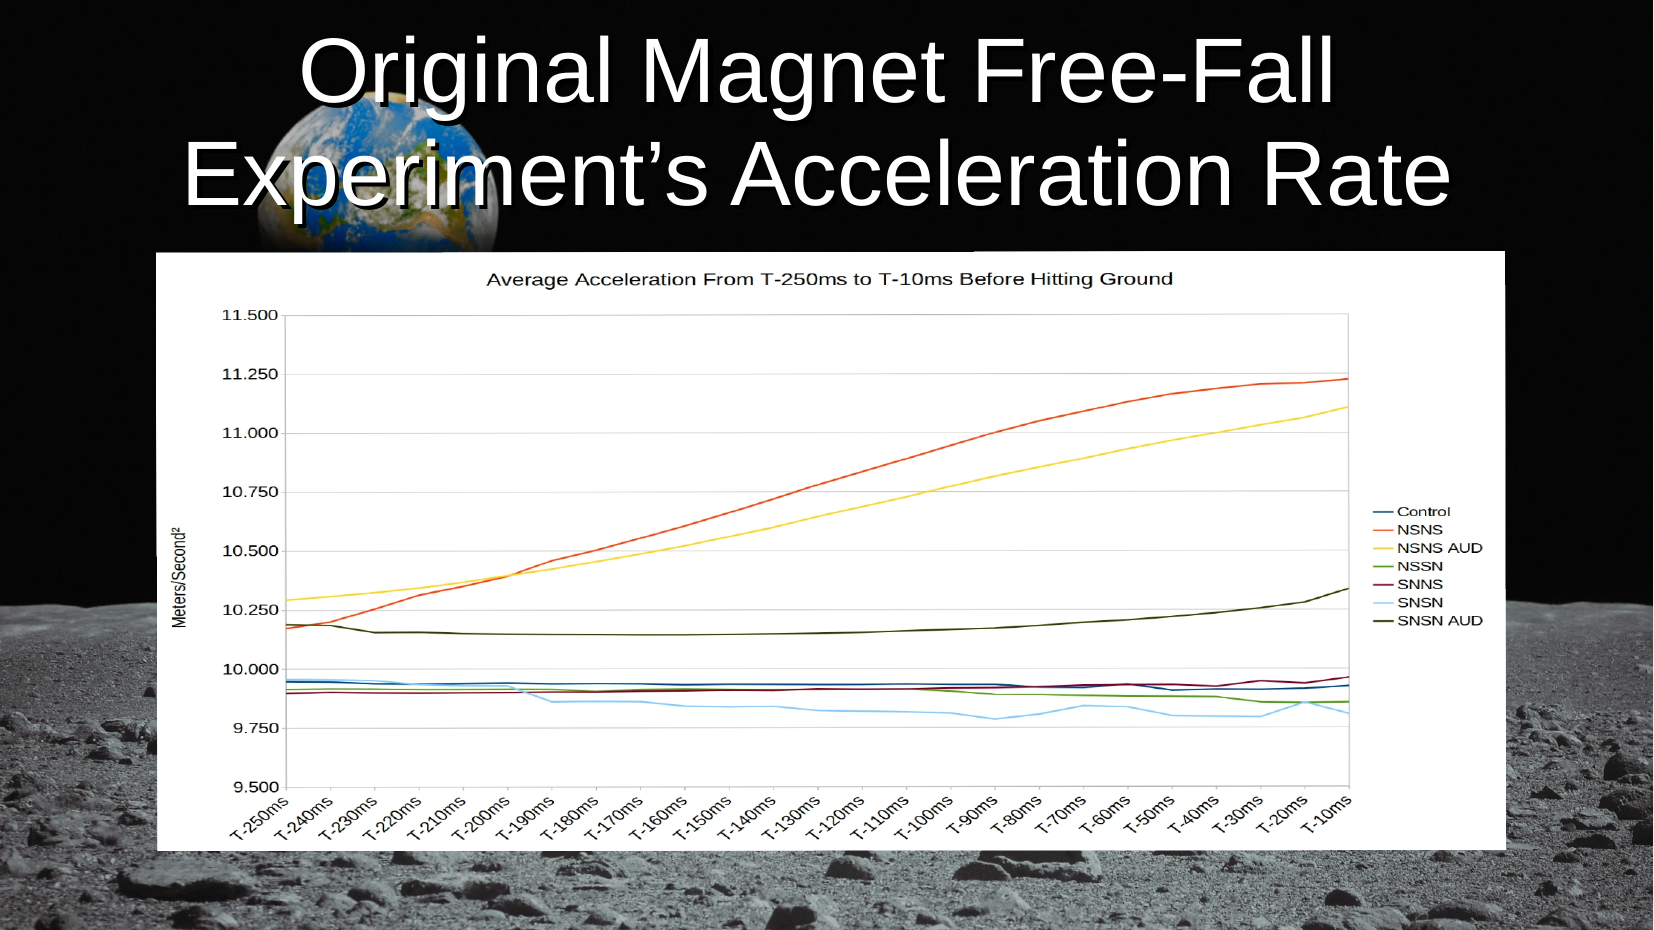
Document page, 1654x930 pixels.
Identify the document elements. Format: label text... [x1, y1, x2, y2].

title Original Magnet Free-Fall Experiment’s Acceleration Rate [75, 19, 1563, 226]
picture [0, 0, 1654, 930]
